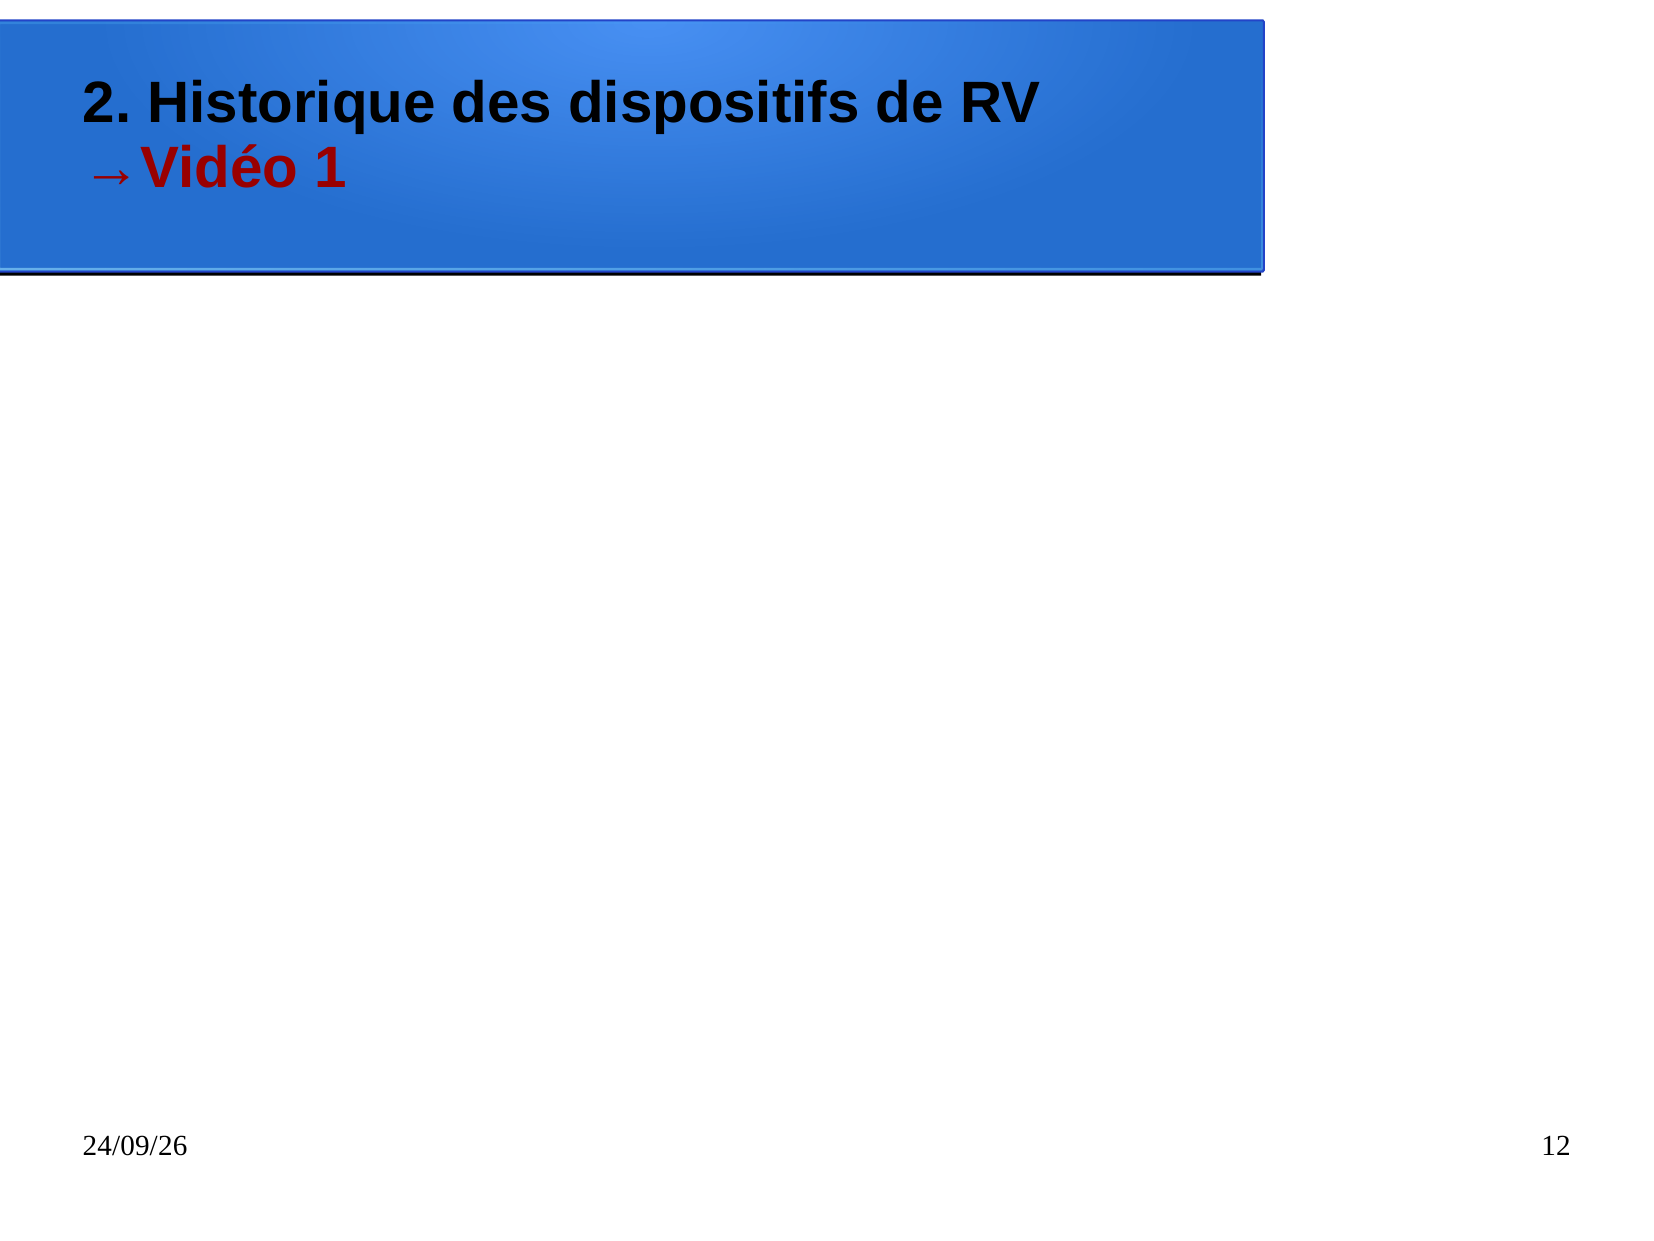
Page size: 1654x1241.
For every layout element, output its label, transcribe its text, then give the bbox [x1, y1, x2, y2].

title 2. Historique des dispositifs de RV →Vidéo 1 [82, 69, 1264, 265]
